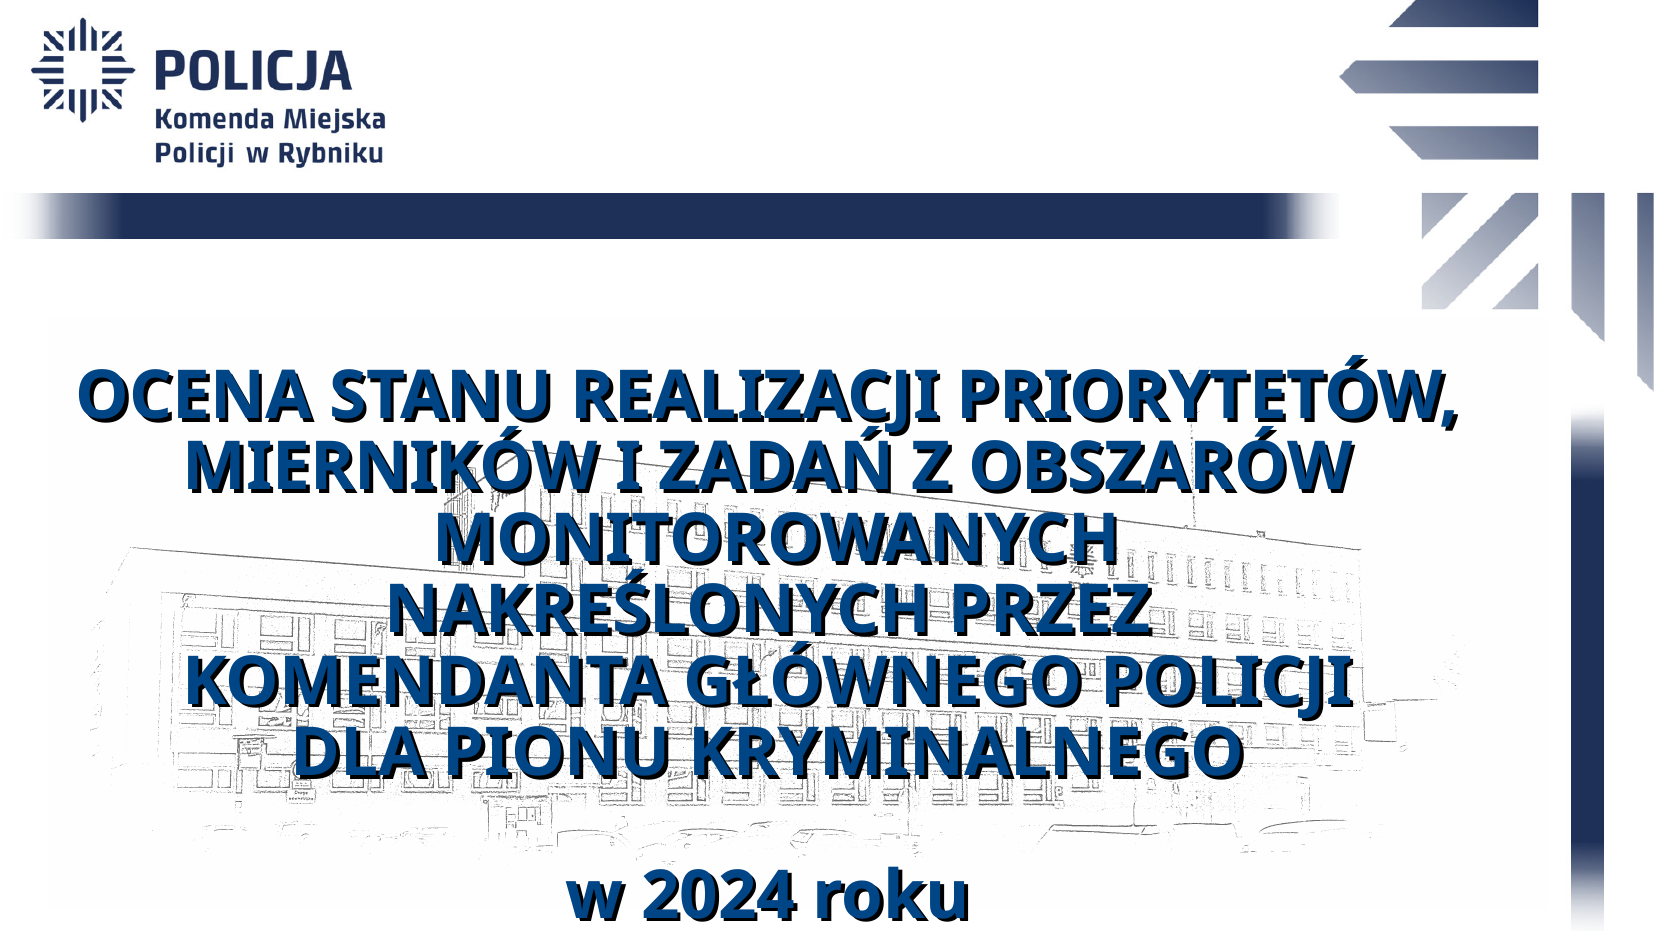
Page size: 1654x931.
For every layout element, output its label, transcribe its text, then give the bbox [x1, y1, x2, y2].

list OCENA STANU REALIZACJI PRIORYTETÓW, MIERNIKÓW I ZADAŃ Z OBSZARÓW MONITOROWANYCH NAKREŚLONYCH PRZEZ KOMENDANTA GŁÓWNEGO POLICJI DLA PIONU KRYMINALNEGO w 2024 roku [23, 265, 1512, 931]
picture [0, 0, 1654, 931]
